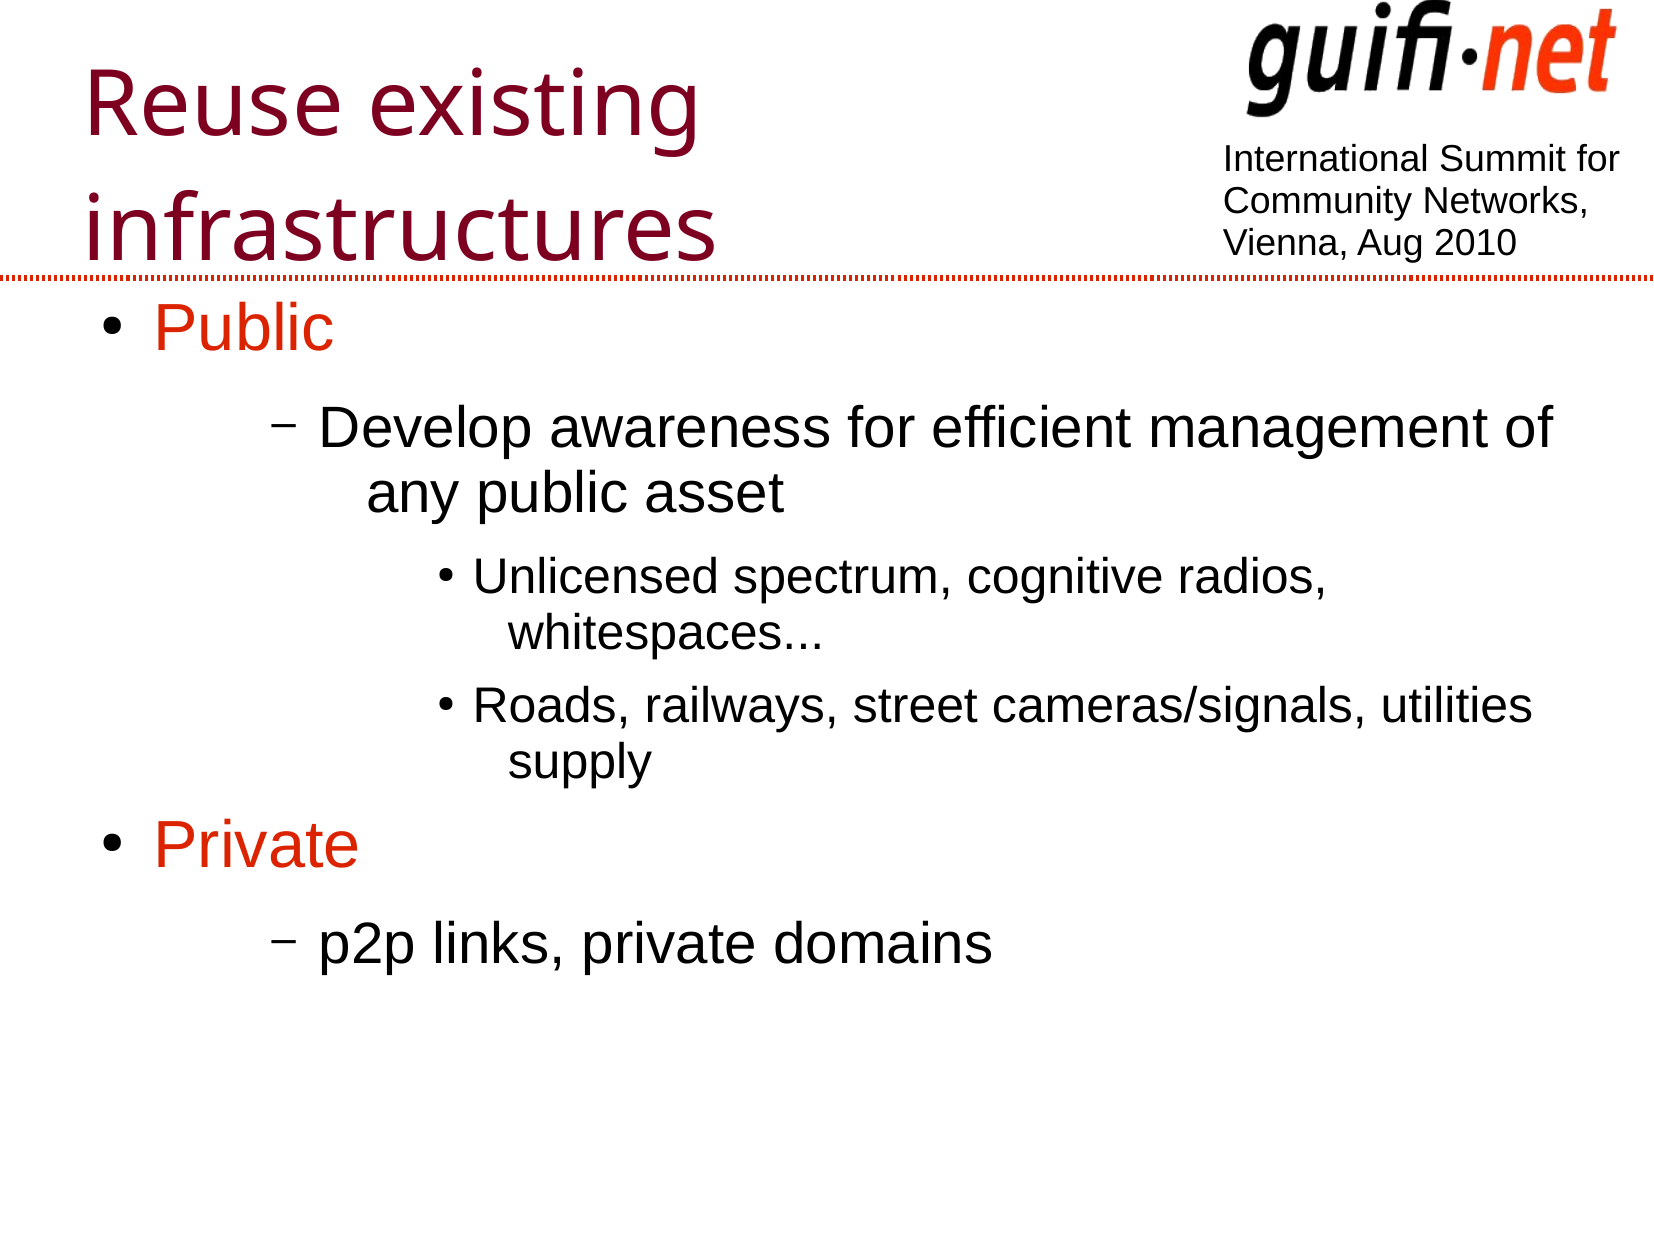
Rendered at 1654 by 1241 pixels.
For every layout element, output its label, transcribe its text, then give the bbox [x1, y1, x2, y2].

title Reuse existing infrastructures [82, 55, 1099, 270]
list Public Develop awareness for efficient management of any public asset Unlicensed spectrum, cognitive radios, whitespaces... Roads, railways, street cameras/signals, utilities supply Private p2p links, private domains [82, 290, 1571, 1094]
picture [1240, 0, 1625, 119]
